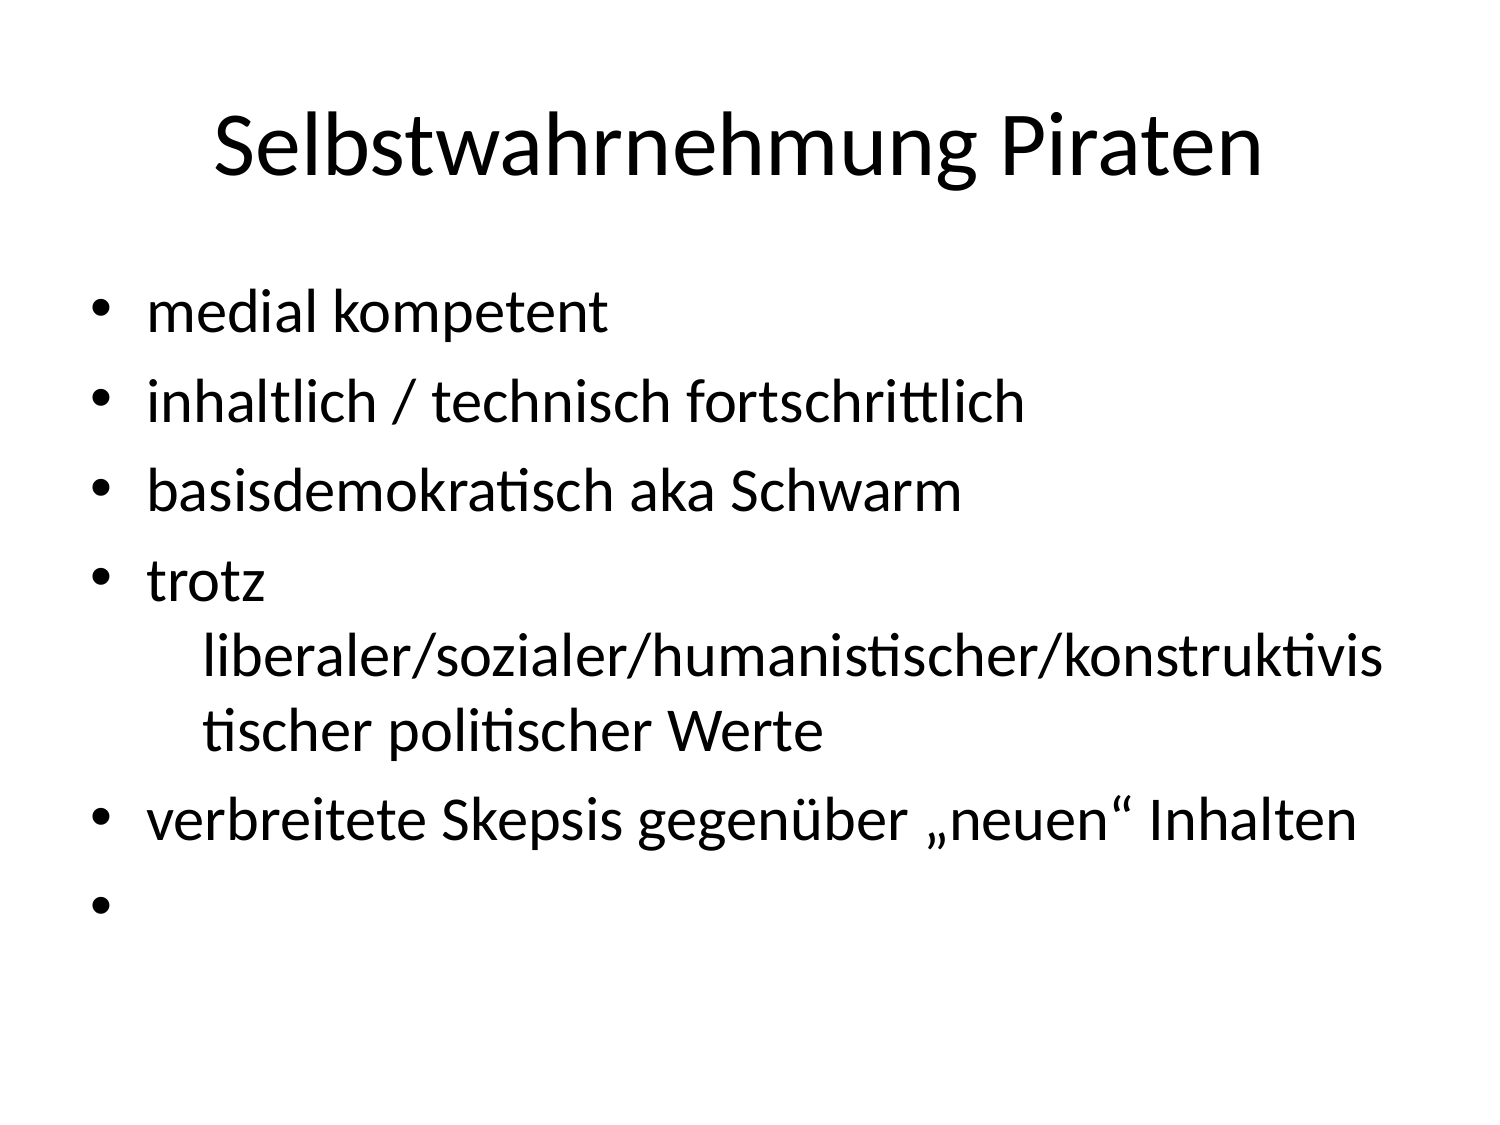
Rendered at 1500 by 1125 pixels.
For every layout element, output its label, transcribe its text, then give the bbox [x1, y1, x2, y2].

list medial kompetent inhaltlich / technisch fortschrittlich basisdemokratisch aka Schwarm trotz liberaler/sozialer/humanistischer/konstruktivistischer politischer Werte verbreitete Skepsis gegenüber „neuen“ Inhalten [75, 262, 1426, 1005]
title Selbstwahrnehmung Piraten [75, 45, 1426, 233]
